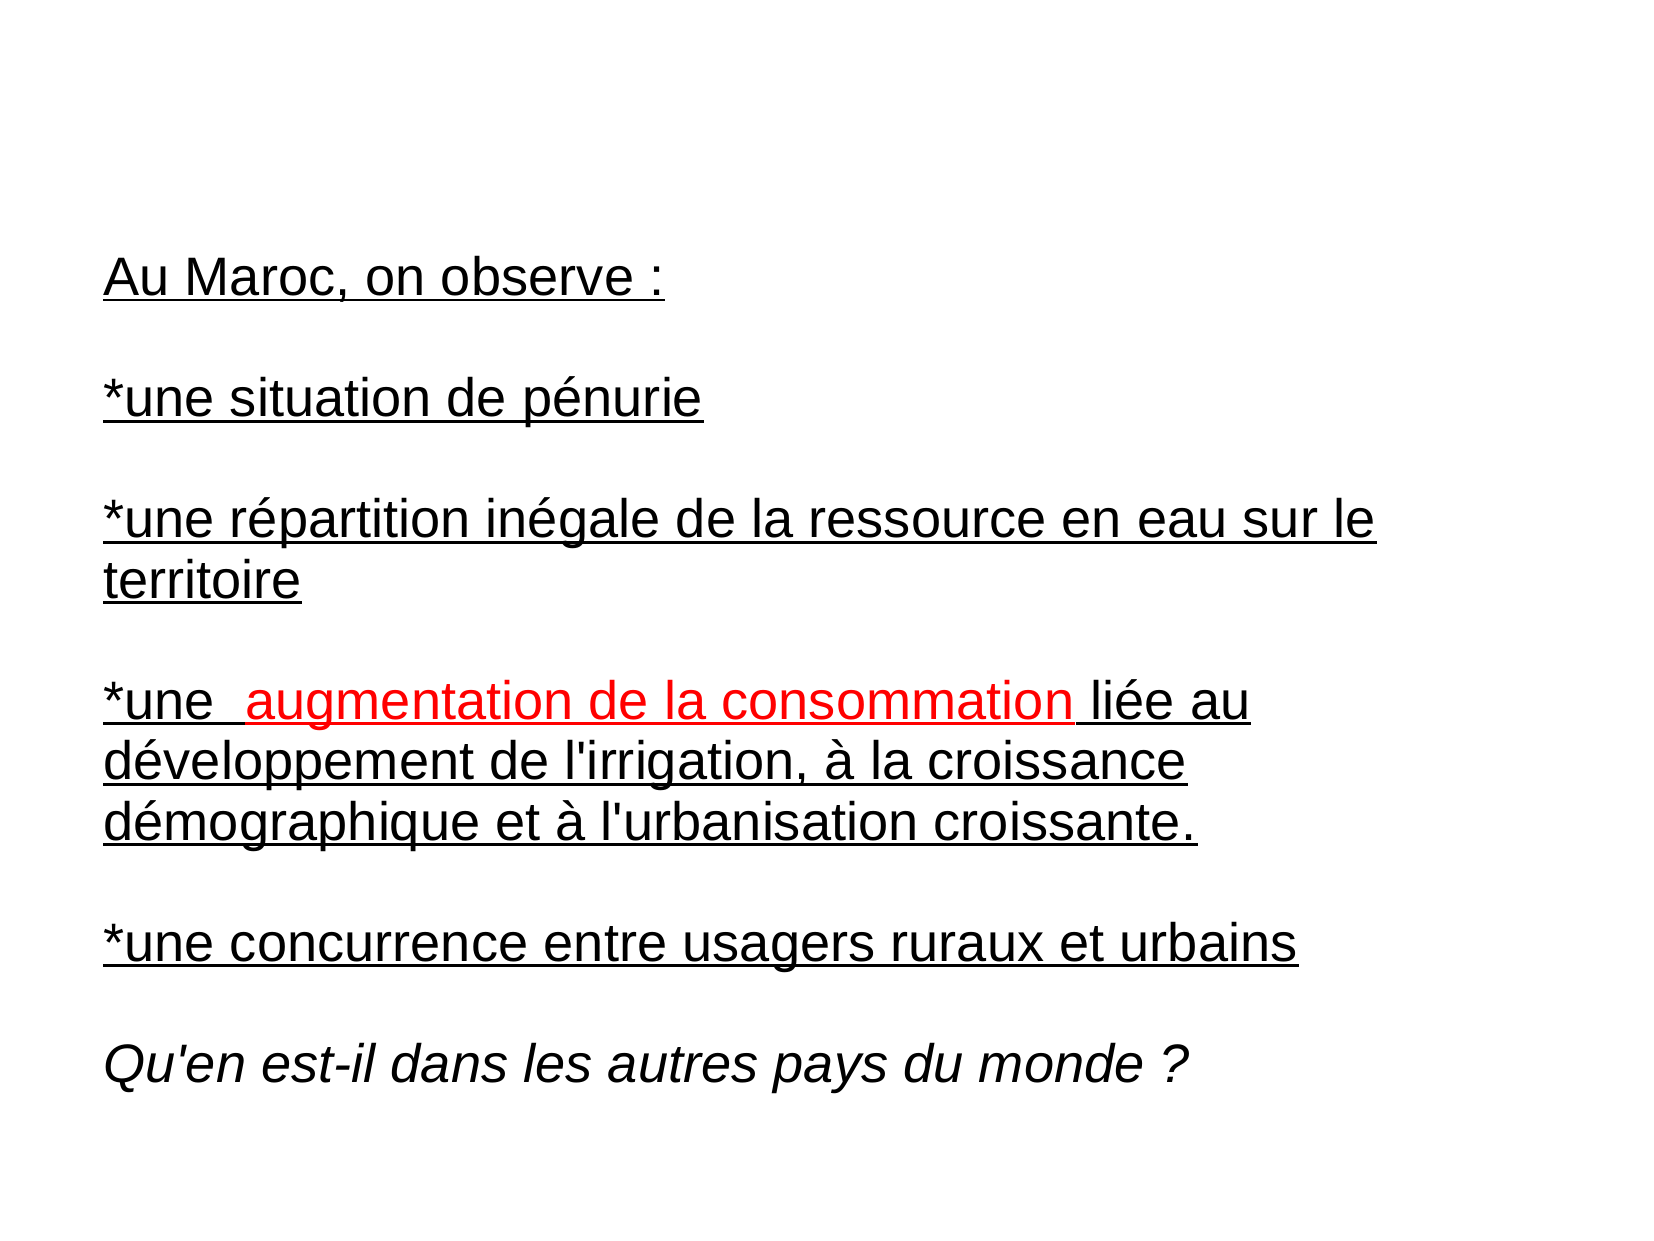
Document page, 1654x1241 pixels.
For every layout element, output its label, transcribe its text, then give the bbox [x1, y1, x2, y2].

text_box Au Maroc, on observe : *une situation de pénurie *une répartition inégale de la ressource en eau sur le territoire *une augmentation de la consommation liée au développement de l'irrigation, à la croissance démographique et à l'urbanisation croissante. *une concurrence entre usagers ruraux et urbains Qu'en est-il dans les autres pays du monde ? [88, 118, 1595, 1241]
